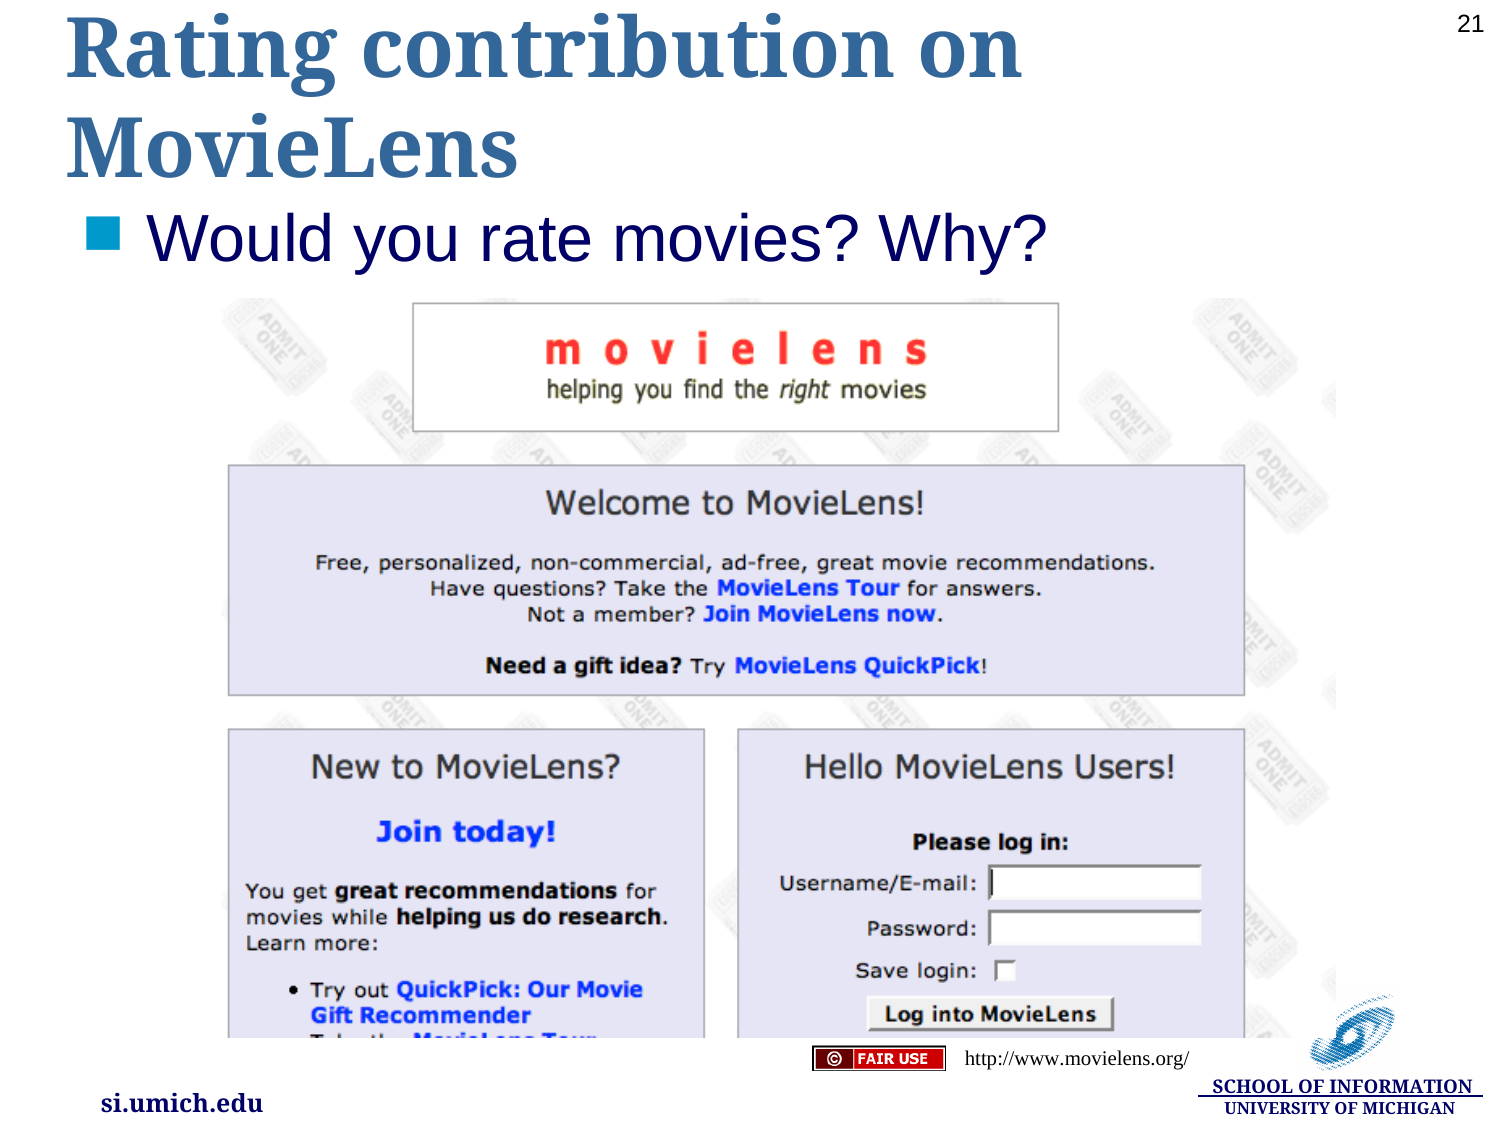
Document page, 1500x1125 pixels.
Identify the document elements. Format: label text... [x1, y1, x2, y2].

text_box http://www.movielens.org/ [950, 1037, 1273, 1088]
list Would you rate movies? Why? [75, 187, 1351, 938]
picture [812, 1045, 946, 1071]
title Rating contribution on MovieLens [49, 0, 1438, 188]
text_box <number> [1438, 0, 1500, 51]
picture [200, 298, 1401, 1073]
